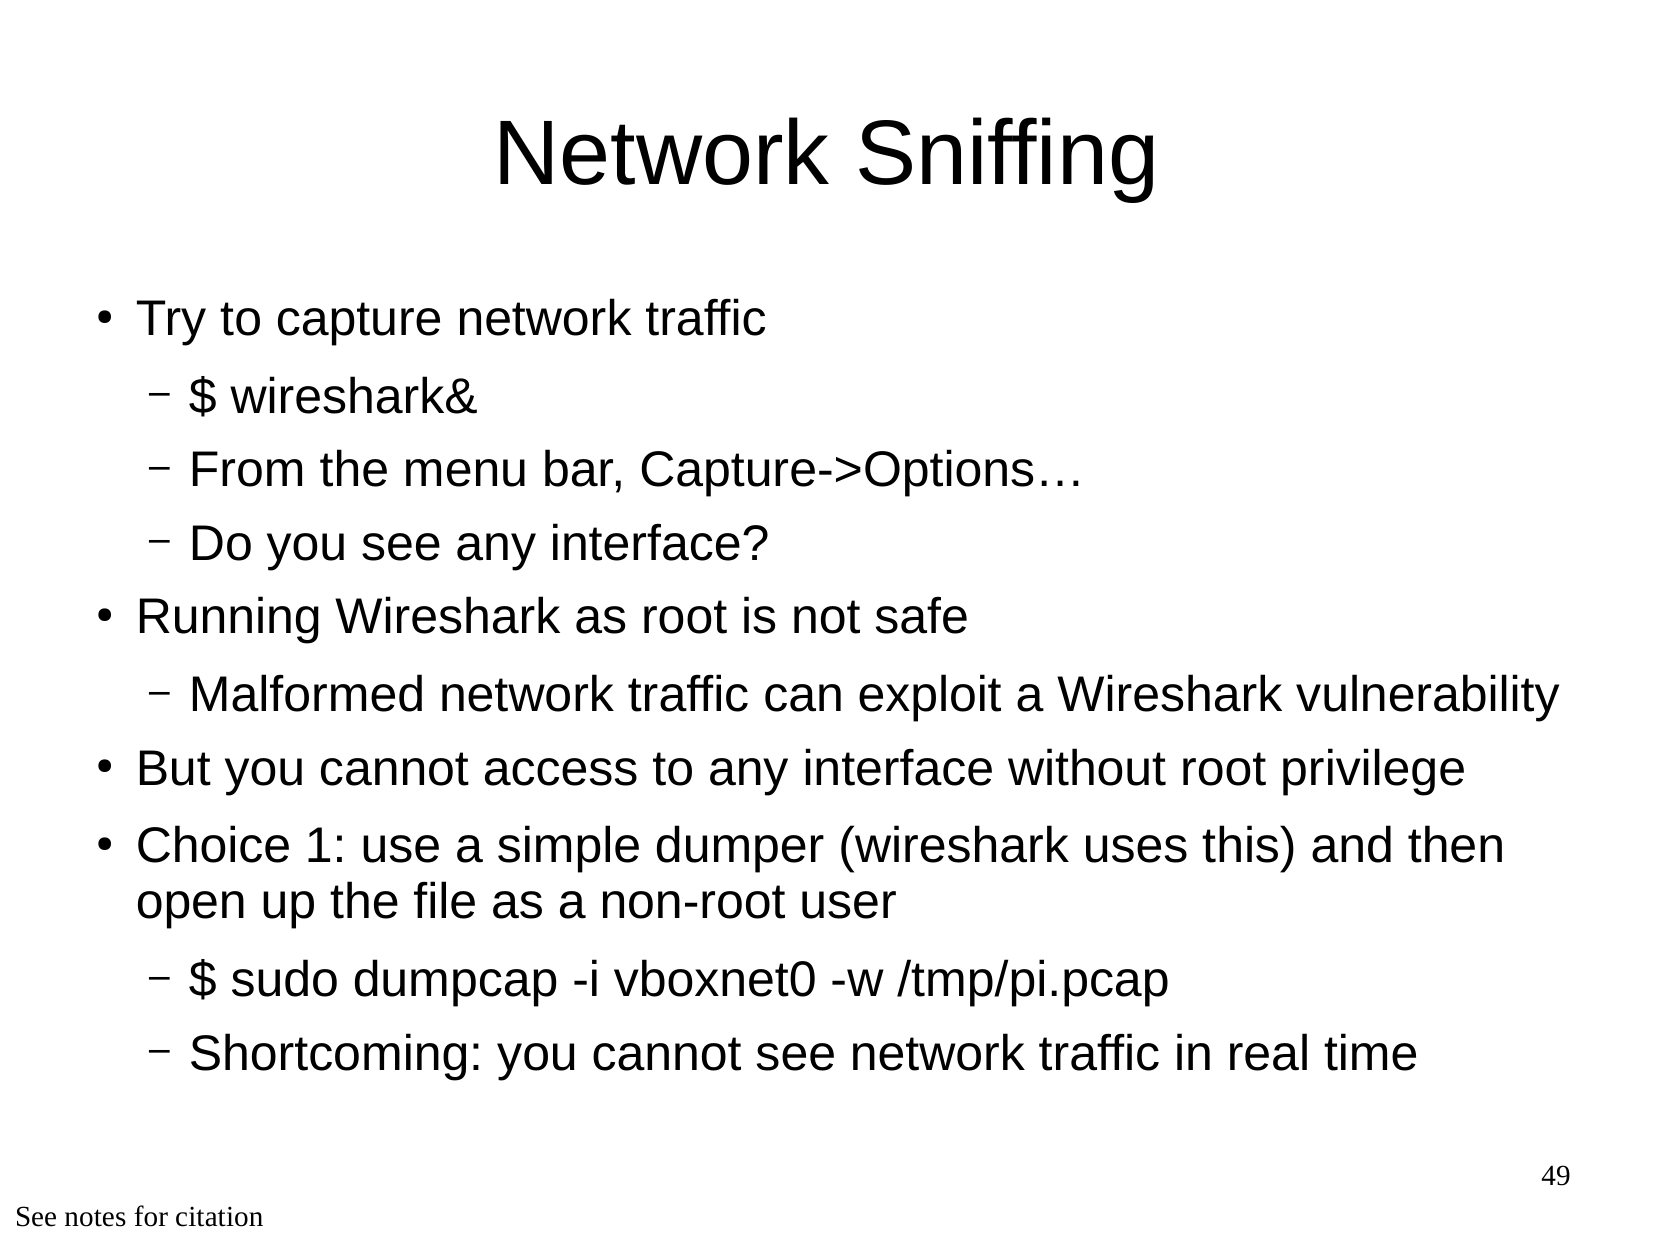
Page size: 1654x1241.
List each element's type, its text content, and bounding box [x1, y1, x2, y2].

list Try to capture network traffic $ wireshark& From the menu bar, Capture->Options… Do you see any interface? Running Wireshark as root is not safe Malformed network traffic can exploit a Wireshark vulnerability But you cannot access to any interface without root privilege Choice 1: use a simple dumper (wireshark uses this) and then open up the file as a non-root user $ sudo dumpcap -i vboxnet0 -w /tmp/pi.pcap Shortcoming: you cannot see network traffic in real time [82, 290, 1576, 1126]
title Network Sniffing [82, 49, 1571, 257]
